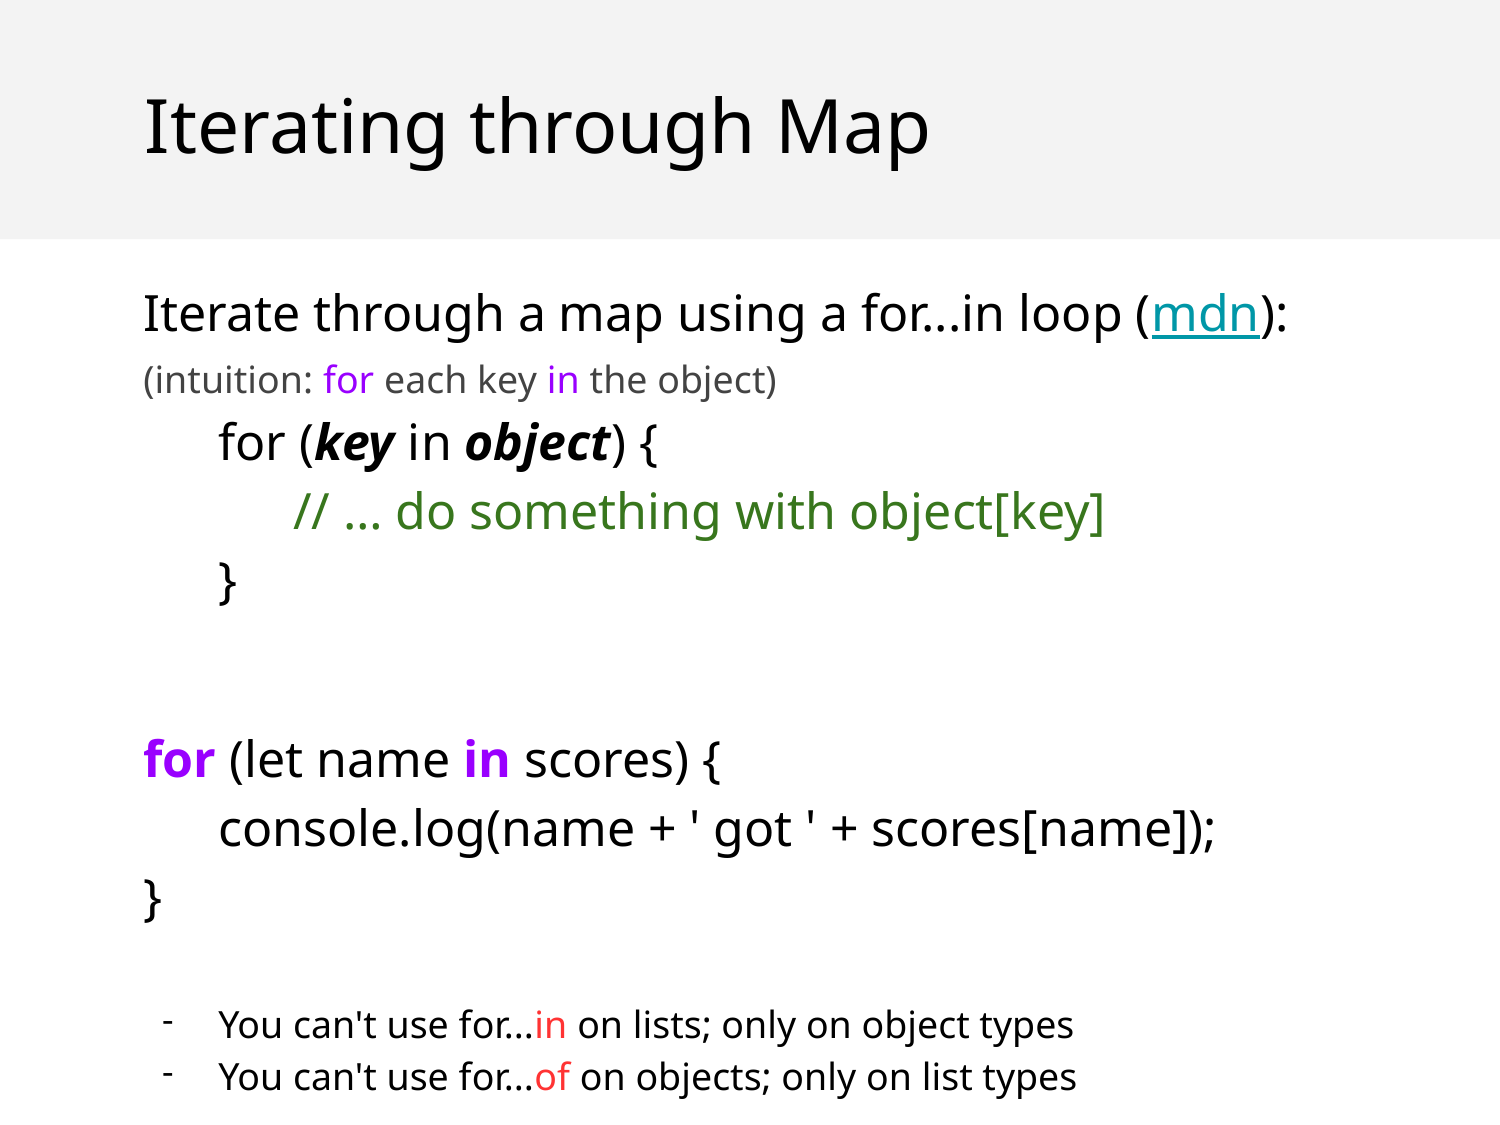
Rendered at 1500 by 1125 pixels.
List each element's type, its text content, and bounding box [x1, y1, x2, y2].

list Iterate through a map using a for...in loop (mdn): (intuition: for each key in the object) for (key in object) { // … do something with object[key] } for (let name in scores) { console.log(name + ' got ' + scores[name]); } You can't use for...in on lists; only on object types You can't use for...of on objects; only on list types [128, 255, 1500, 1106]
title Iterating through Map [129, 63, 1374, 189]
